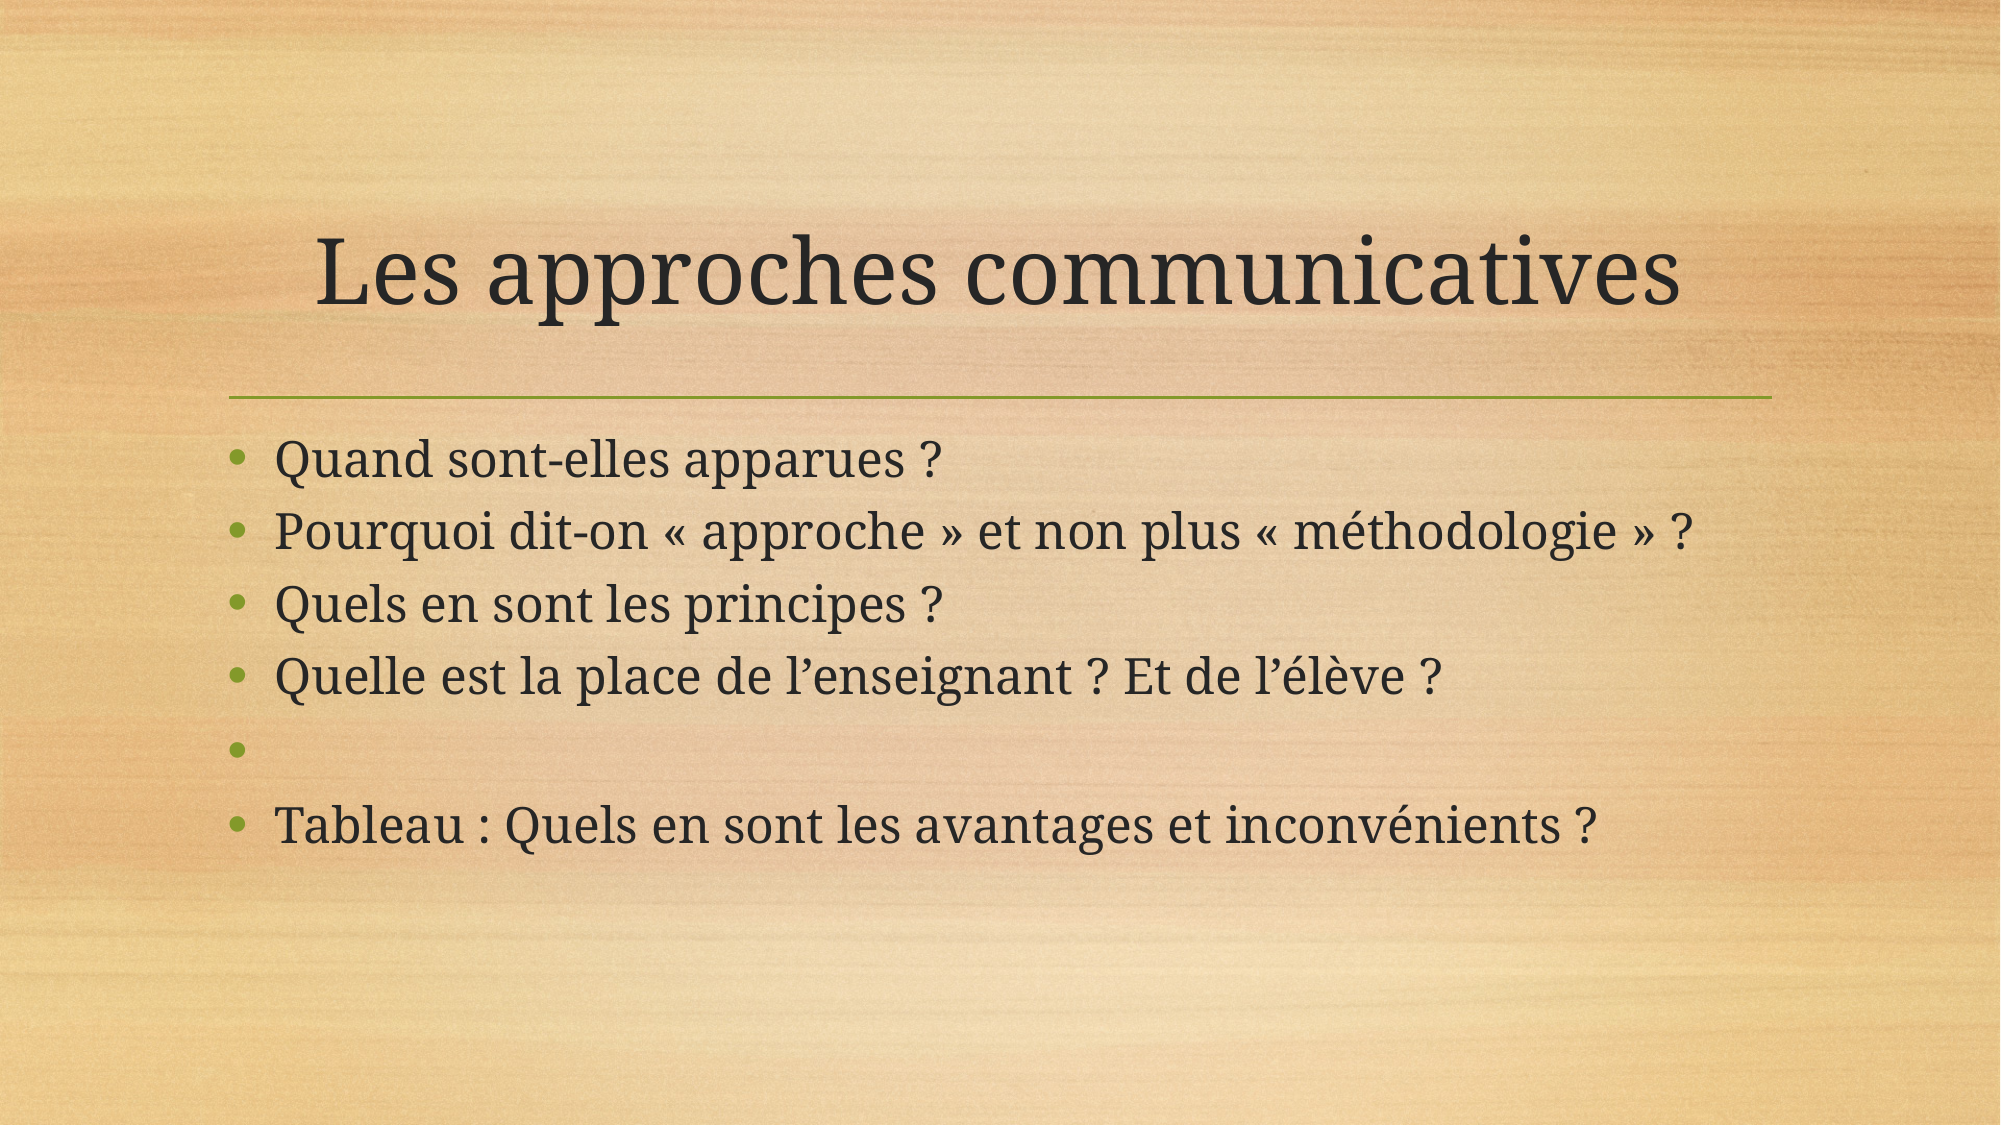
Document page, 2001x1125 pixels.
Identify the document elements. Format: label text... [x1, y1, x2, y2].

title Les approches communicatives [212, 161, 1788, 376]
list Quand sont-elles apparues ? Pourquoi dit-on « approche » et non plus « méthodologie » ? Quels en sont les principes ? Quelle est la place de l’enseignant ? Et de l’élève ? Tableau : Quels en sont les avantages et inconvénients ? [212, 419, 1788, 964]
